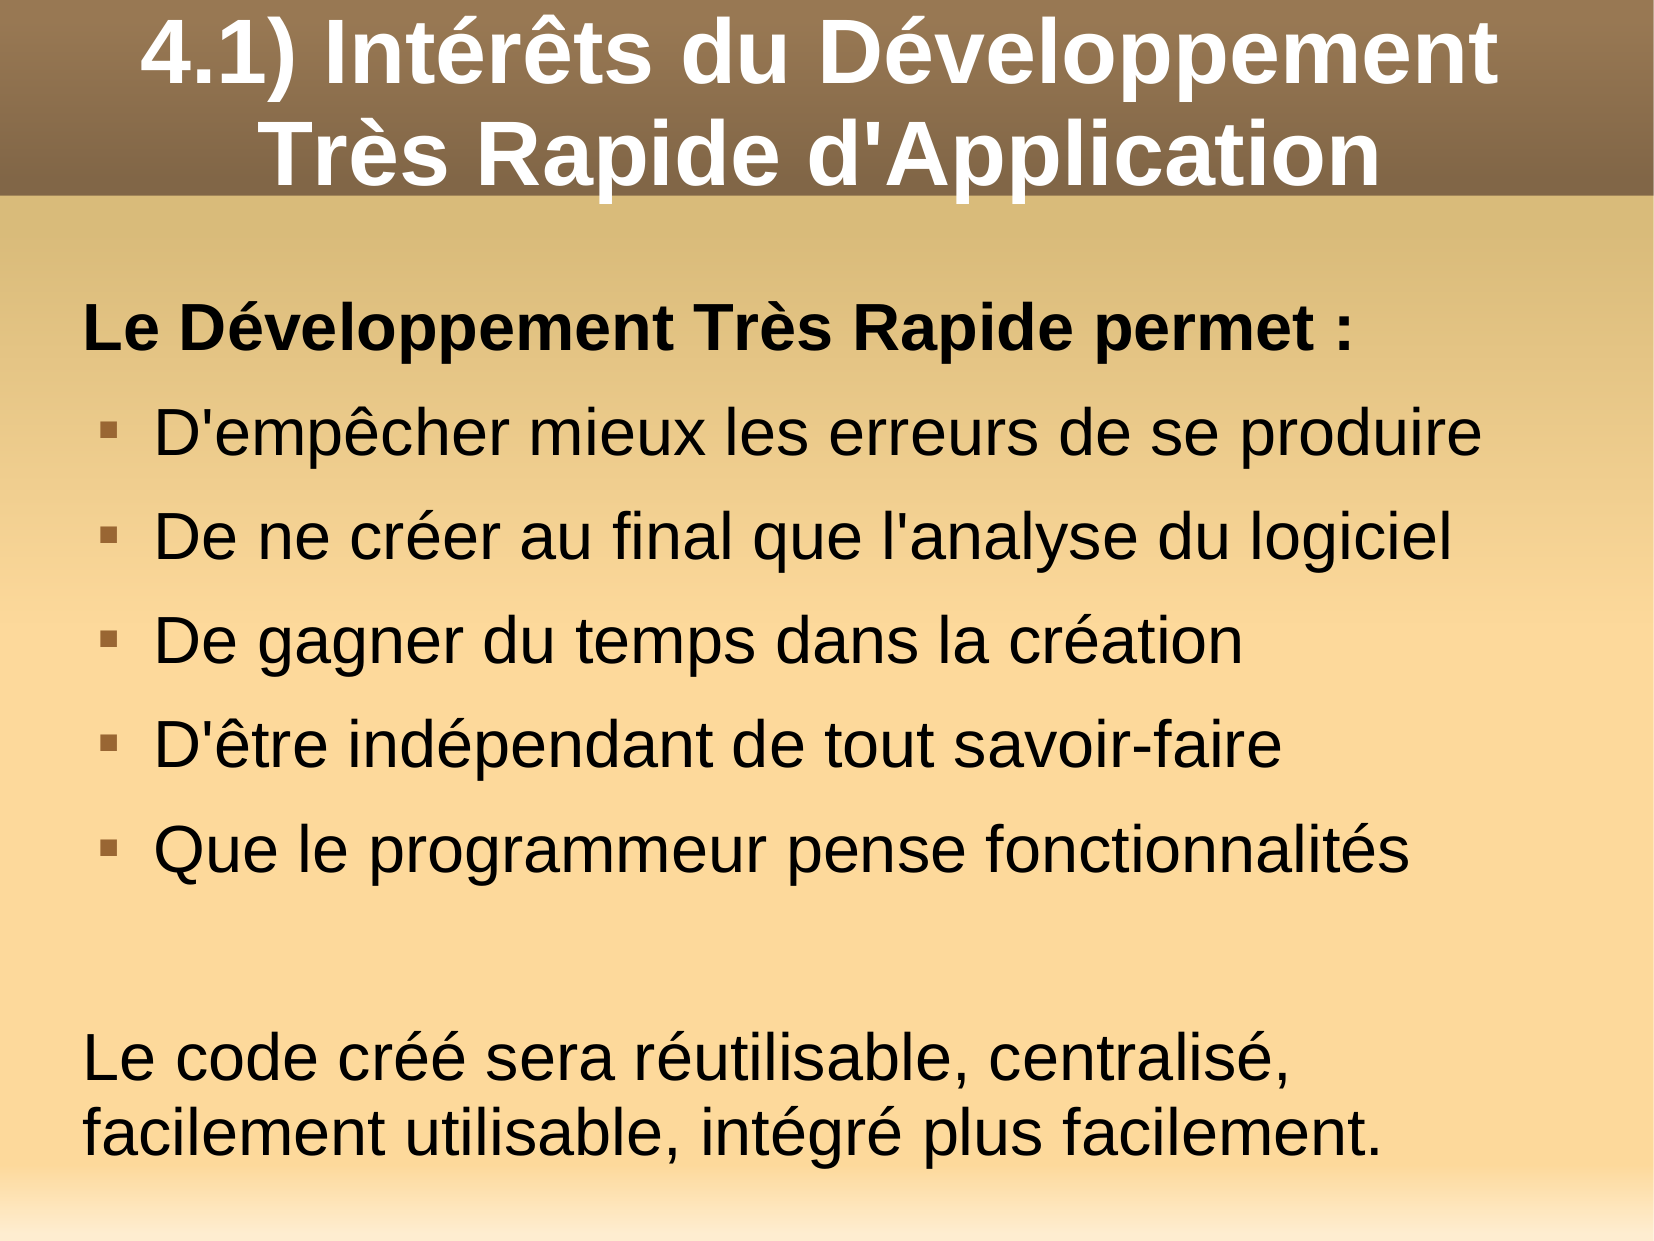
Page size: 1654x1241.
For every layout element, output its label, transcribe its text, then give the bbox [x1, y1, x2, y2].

list Le Développement Très Rapide permet : D'empêcher mieux les erreurs de se produire De ne créer au final que l'analyse du logiciel De gagner du temps dans la création D'être indépendant de tout savoir-faire Que le programmeur pense fonctionnalités Le code créé sera réutilisable, centralisé, facilement utilisable, intégré plus facilement. [82, 290, 1571, 1170]
title 4.1) Intérêts du Développement Très Rapide d'Application [76, 0, 1565, 206]
picture [0, 0, 1654, 1241]
